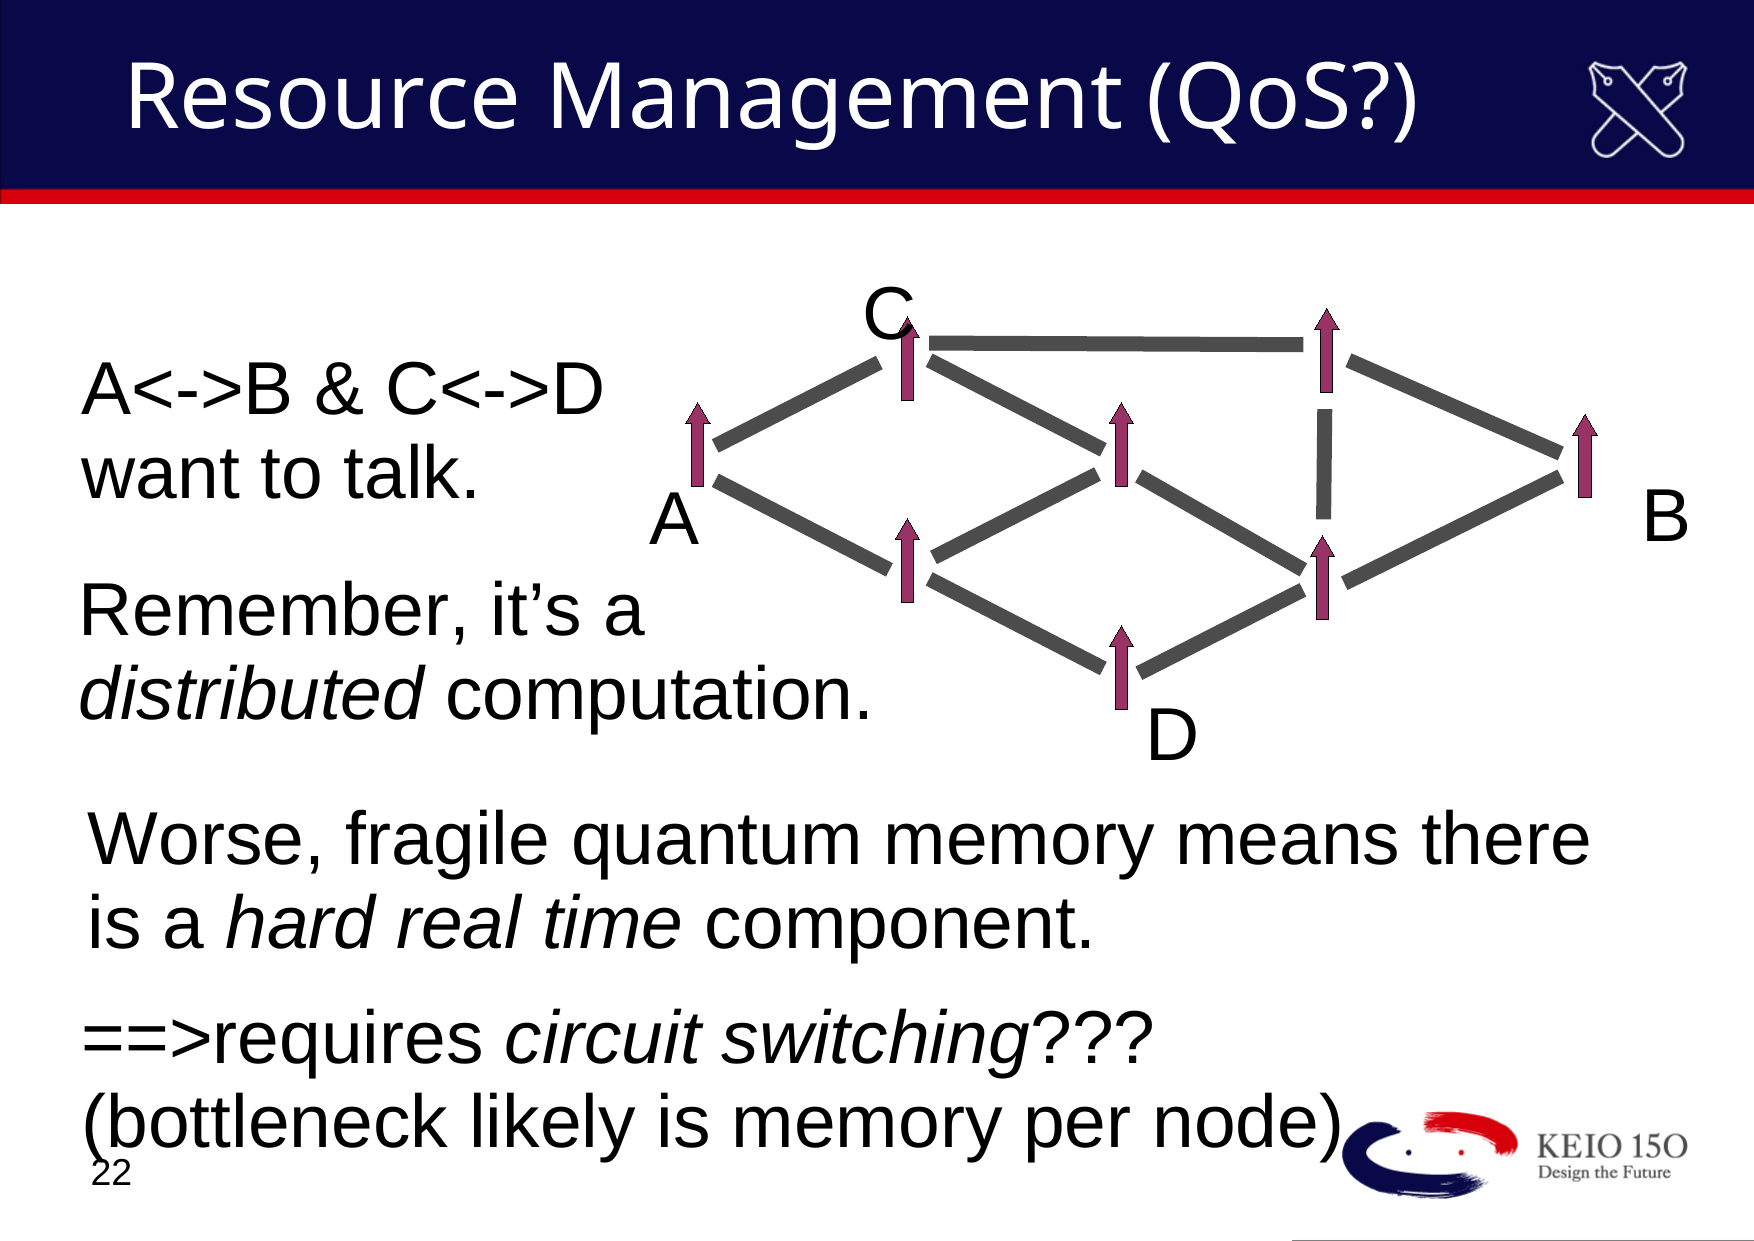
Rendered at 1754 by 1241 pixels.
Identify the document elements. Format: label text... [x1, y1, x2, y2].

picture [1292, 1064, 1754, 1241]
text_box [901, 364, 914, 401]
text_box [1310, 535, 1335, 620]
text_box A<->B & C<->D want to talk. [66, 339, 623, 522]
text_box [1109, 625, 1134, 710]
text_box Remember, it’s a distributed computation. [63, 559, 890, 743]
title Resource Management (QoS?) [87, 14, 1527, 172]
text_box C [848, 264, 932, 364]
text_box A [634, 468, 715, 559]
text_box [1109, 402, 1134, 487]
text_box ==>requires circuit switching??? (bottleneck likely is memory per node) [66, 988, 1359, 1171]
text_box [1314, 308, 1340, 393]
text_box B [1626, 466, 1707, 565]
text_box [1572, 414, 1598, 498]
text_box Worse, fragile quantum memory means there is a hard real time component. [73, 789, 1608, 973]
text_box D [1130, 684, 1215, 784]
text_box [895, 518, 920, 603]
text_box [685, 402, 711, 468]
picture [0, 0, 1754, 204]
